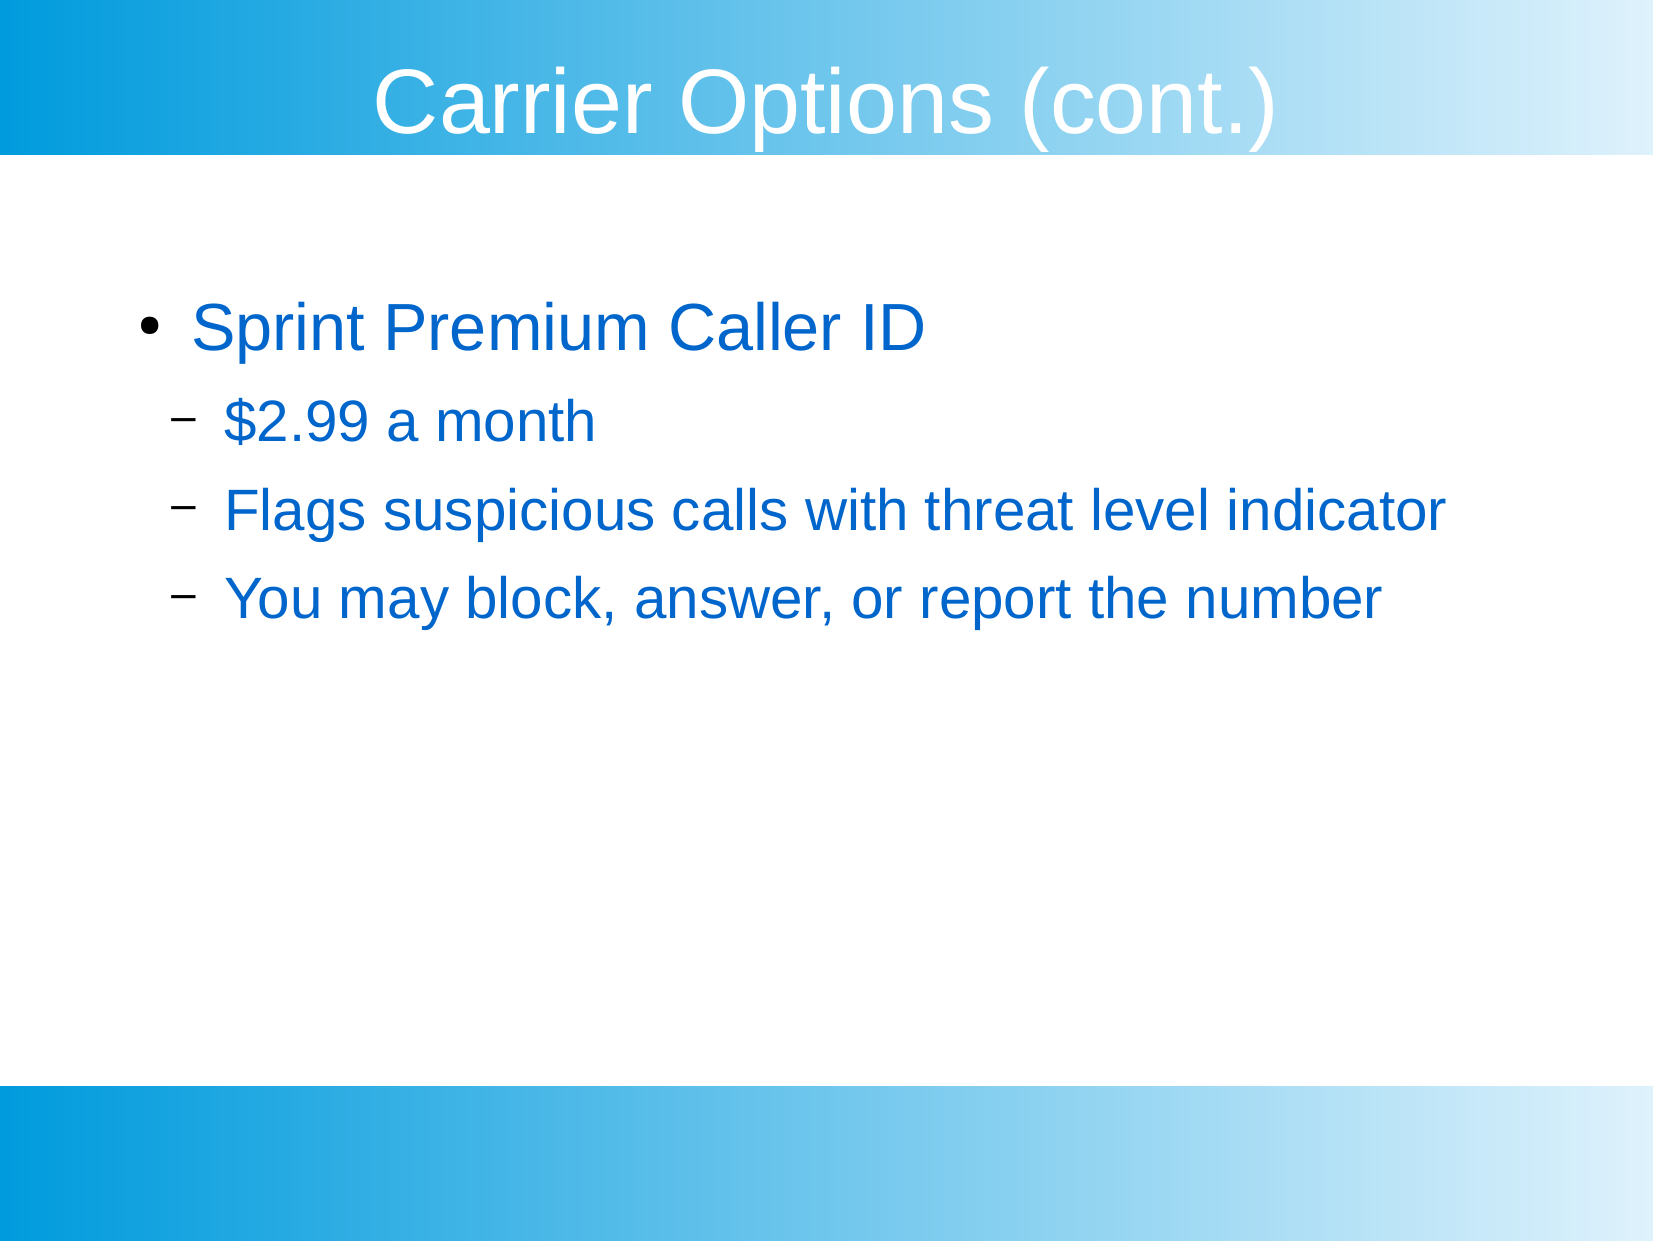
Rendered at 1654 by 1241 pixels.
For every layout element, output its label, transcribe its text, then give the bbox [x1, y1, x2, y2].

list Sprint Premium Caller ID $2.99 a month Flags suspicious calls with threat level indicator You may block, answer, or report the number [82, 290, 1571, 1010]
title Carrier Options (cont.) [82, 49, 1571, 155]
